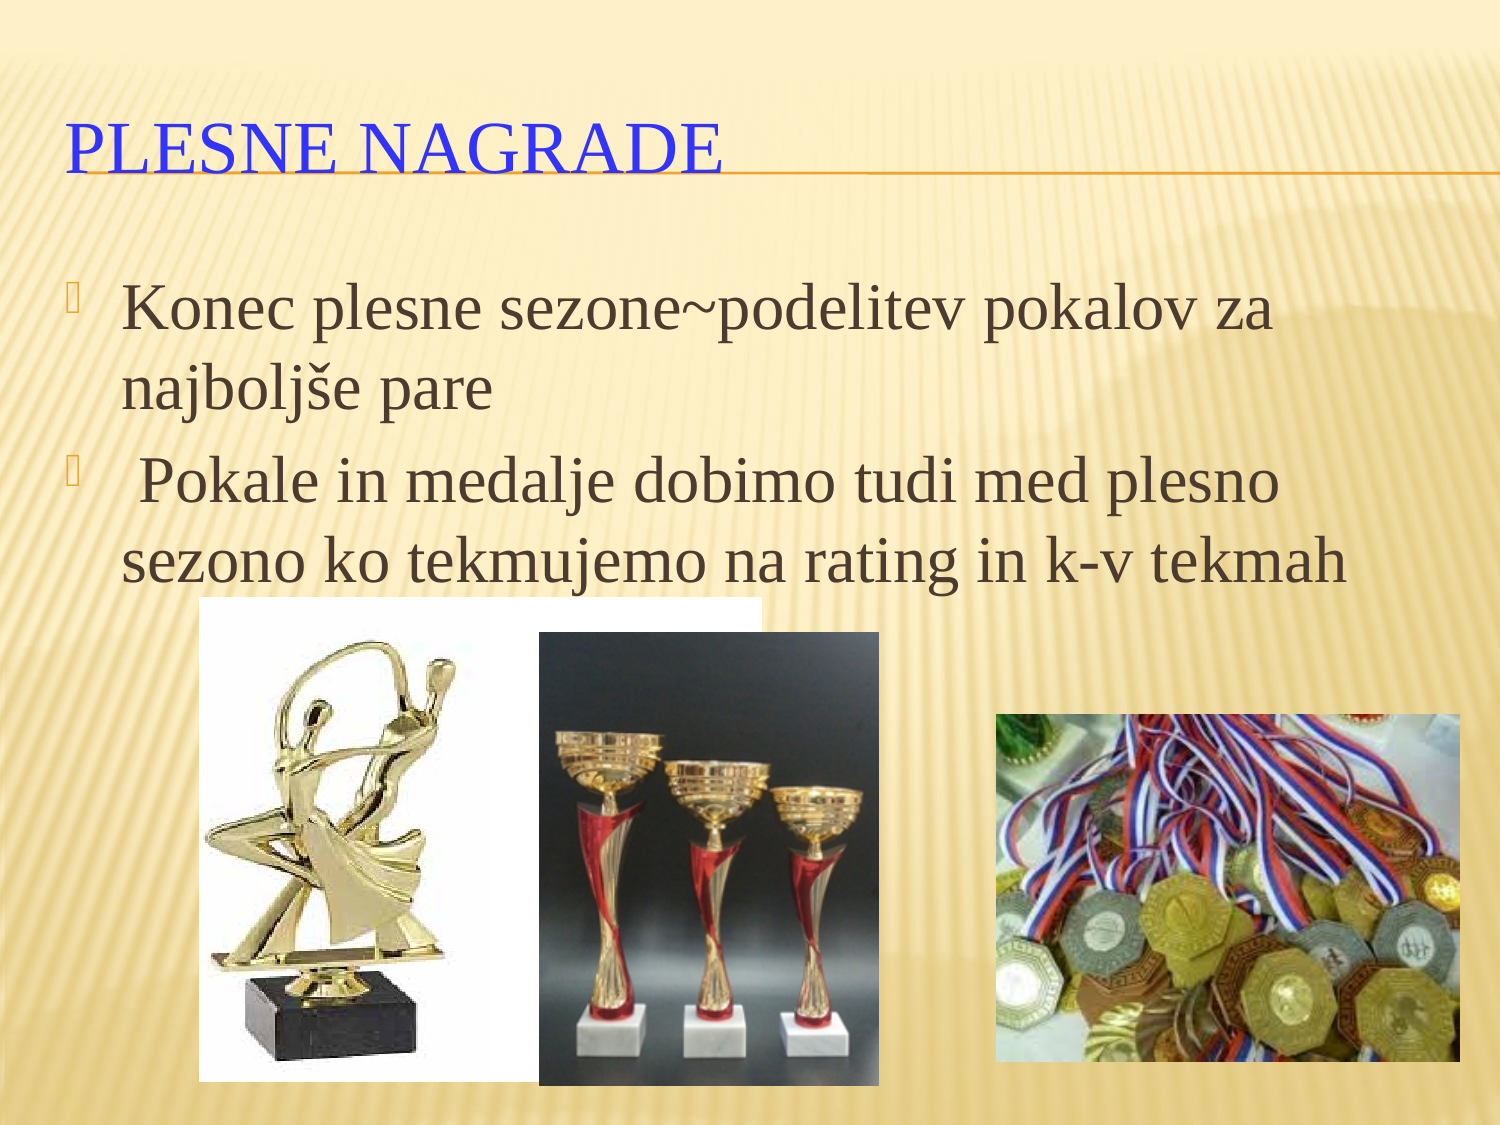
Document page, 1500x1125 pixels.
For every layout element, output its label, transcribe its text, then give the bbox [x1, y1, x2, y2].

picture [0, 0, 1500, 1125]
title Plesne nagrade [50, 75, 1475, 213]
list Konec plesne sezone~podelitev pokalov za najboljše pare Pokale in medalje dobimo tudi med plesno sezono ko tekmujemo na rating in k-v tekmah [50, 254, 1475, 998]
